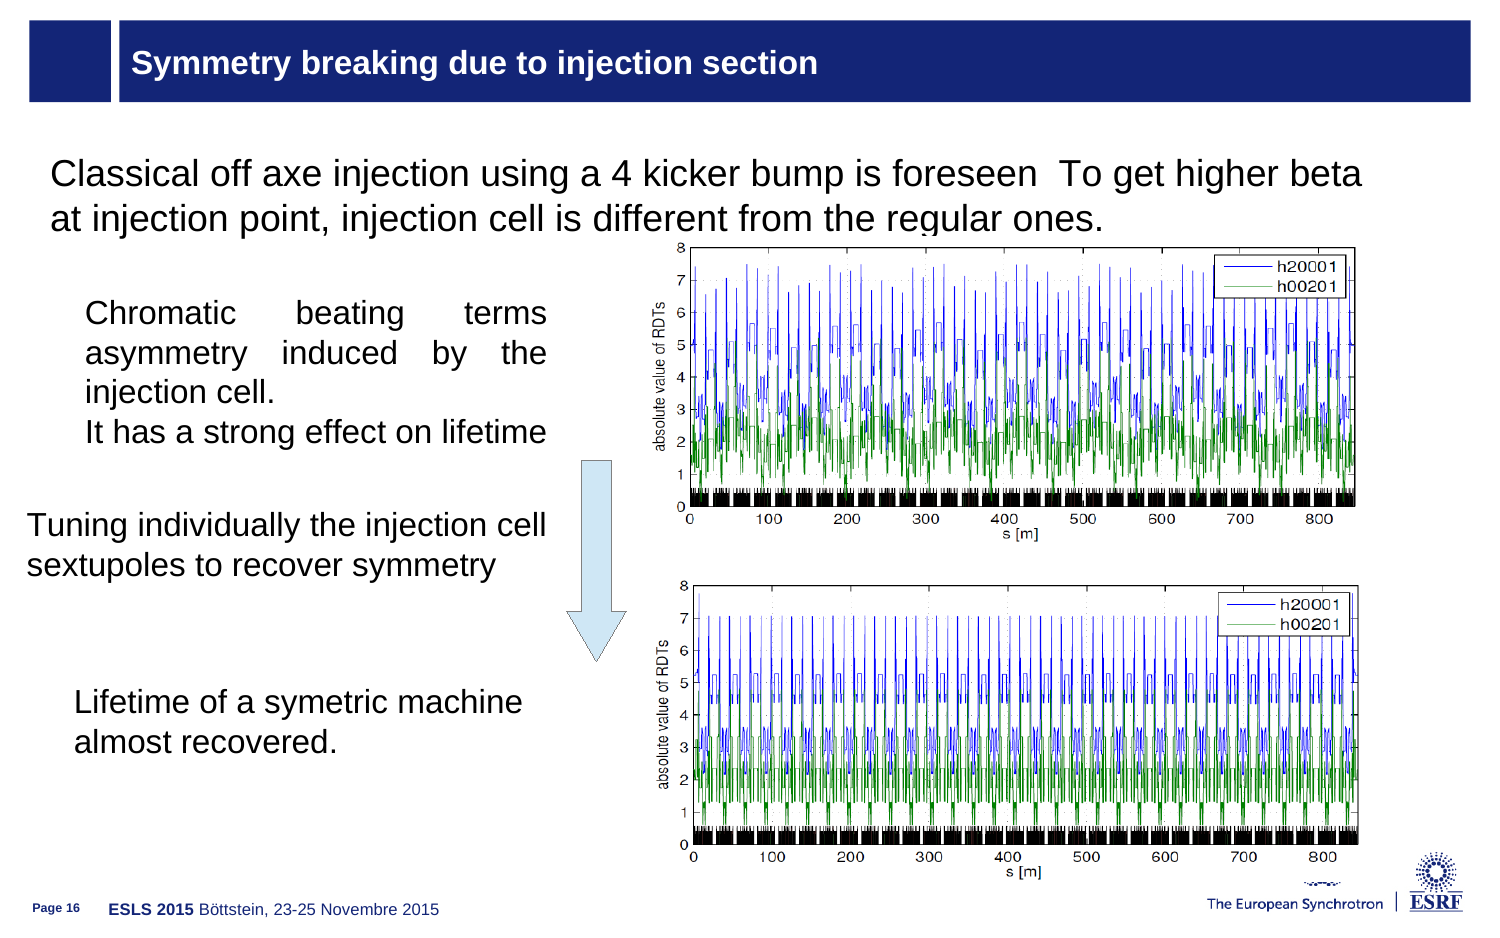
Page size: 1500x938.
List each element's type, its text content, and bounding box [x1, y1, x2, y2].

title Symmetry breaking due to injection section [119, 20, 1471, 103]
picture [637, 236, 1500, 938]
text_box [566, 460, 627, 662]
text_box Classical off axe injection using a 4 kicker bump is foreseen To get higher beta at injection point, injection cell is different from the regular ones. [35, 141, 1394, 247]
text_box ESLS 2015 Böttstein, 23-25 Novembre 2015 [108, 889, 1113, 920]
text_box Chromatic beating terms asymmetry induced by the injection cell. It has a strong effect on lifetime [70, 283, 591, 458]
text_box Lifetime of a symetric machine almost recovered. [59, 673, 631, 768]
text_box Page <numéro> [32, 886, 101, 916]
text_box Tuning individually the injection cell sextupoles to recover symmetry [11, 495, 567, 591]
